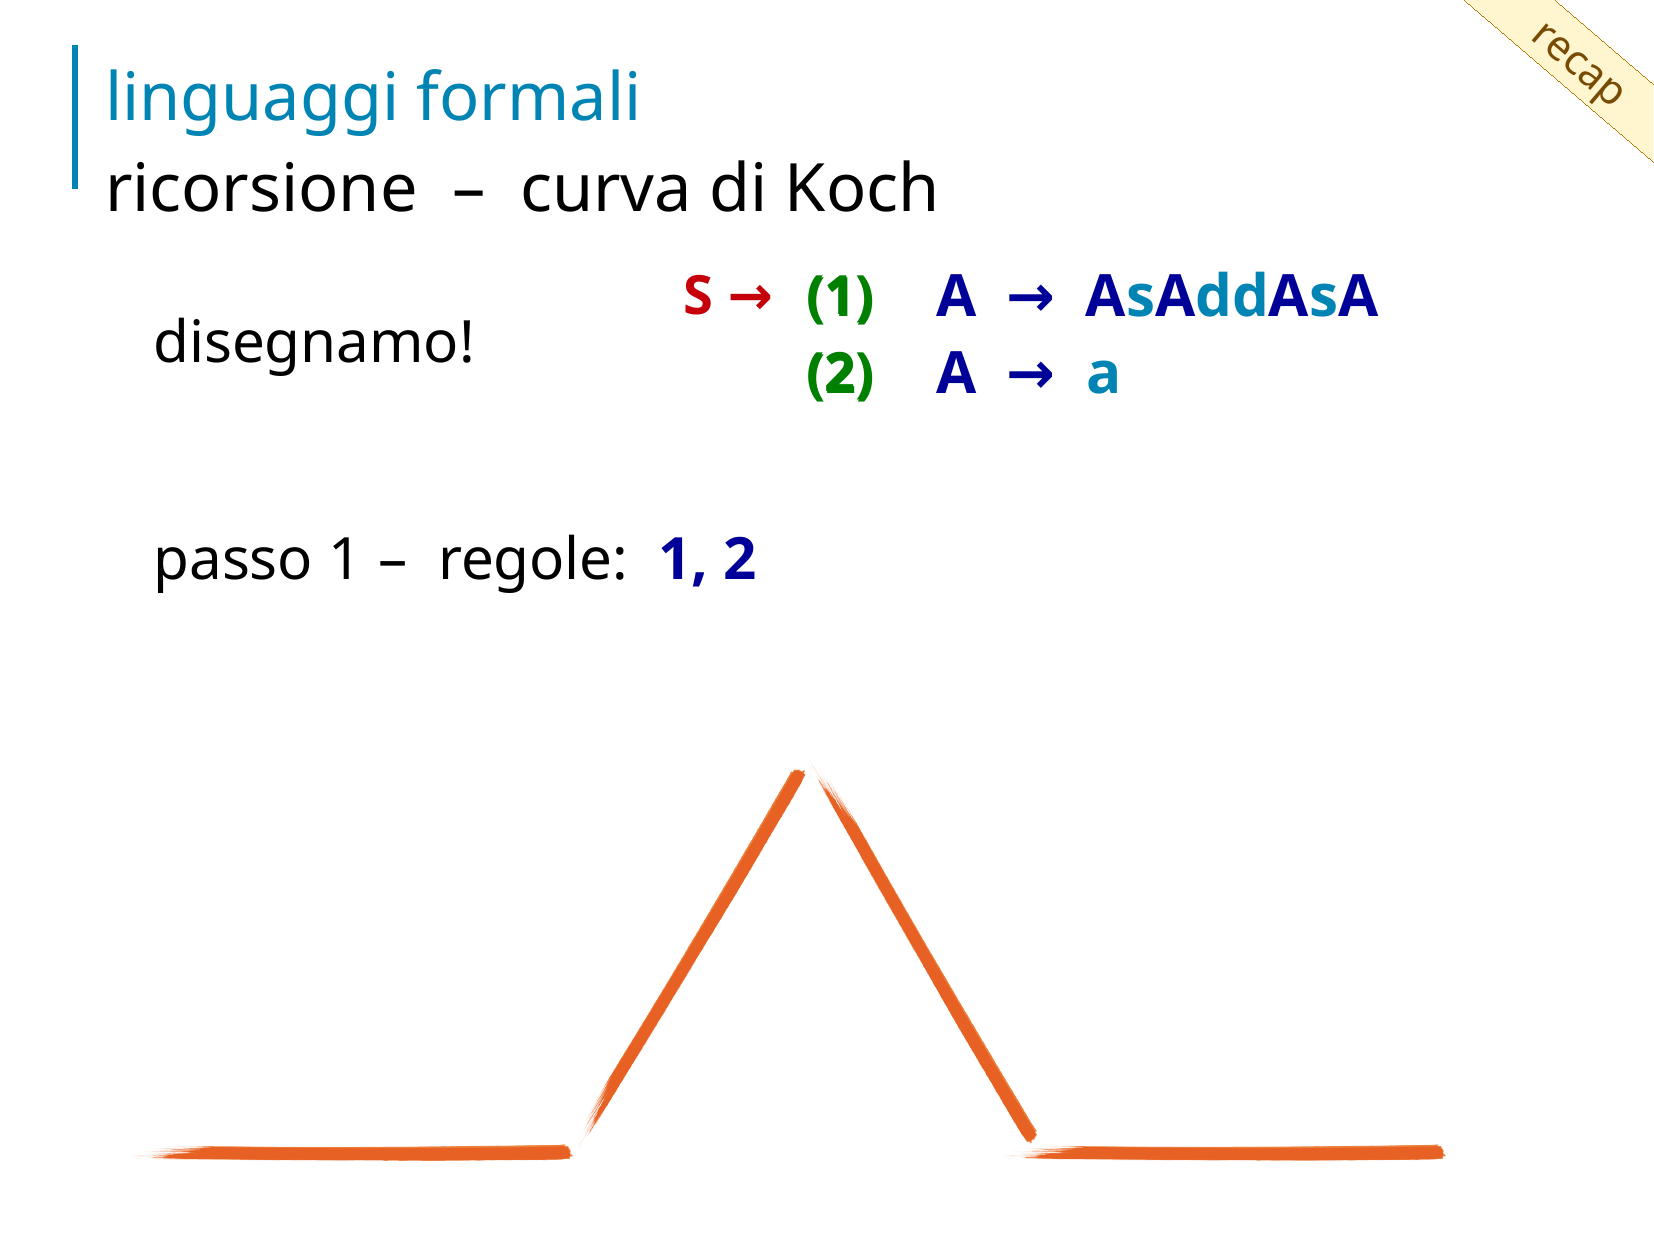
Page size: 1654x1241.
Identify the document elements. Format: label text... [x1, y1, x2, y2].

text_box (2) A → a [792, 325, 1572, 416]
text_box recap [1464, 0, 1654, 163]
text_box (1) A → AsAddAsA [792, 249, 1587, 340]
title linguaggi formali ricorsione – curva di Koch [105, 49, 1571, 200]
text_box S → [660, 252, 791, 333]
picture [132, 755, 1446, 1161]
list disegnamo! passo 1 – regole: 1, 2 [82, 300, 1571, 1126]
